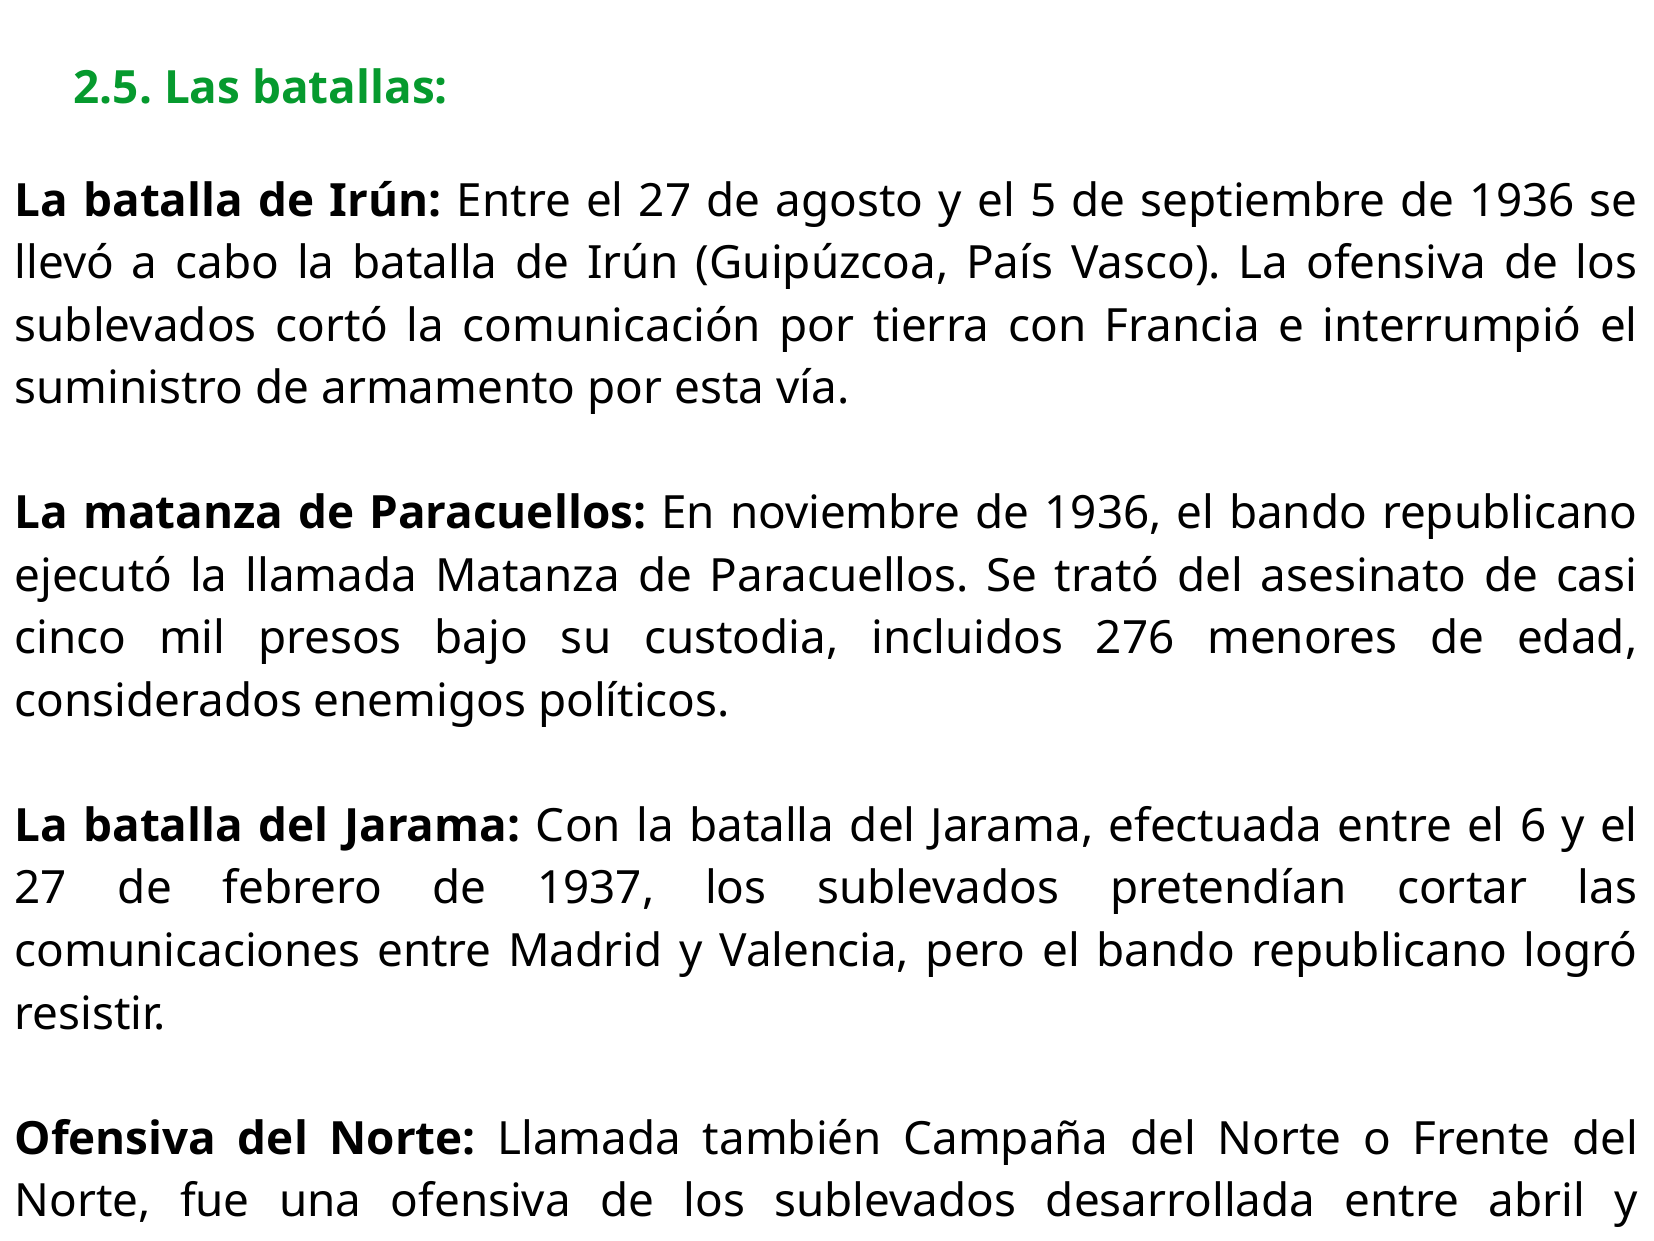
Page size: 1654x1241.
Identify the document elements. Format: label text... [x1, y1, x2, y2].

text_box 2.5. Las batallas: [59, 47, 1123, 119]
text_box La batalla de Irún: Entre el 27 de agosto y el 5 de septiembre de 1936 se llevó a cabo la batalla de Irún (Guipúzcoa, País Vasco). La ofensiva de los sublevados cortó la comunicación por tierra con Francia e interrumpió el suministro de armamento por esta vía. La matanza de Paracuellos: En noviembre de 1936, el bando republicano ejecutó la llamada Matanza de Paracuellos. Se trató del asesinato de casi cinco mil presos bajo su custodia, incluidos 276 menores de edad, considerados enemigos políticos. La batalla del Jarama: Con la batalla del Jarama, efectuada entre el 6 y el 27 de febrero de 1937, los sublevados pretendían cortar las comunicaciones entre Madrid y Valencia, pero el bando republicano logró resistir. Ofensiva del Norte: Llamada también Campaña del Norte o Frente del Norte, fue una ofensiva de los sublevados desarrollada entre abril y octubre de 1937. Los sublevados lograron tomar Vizcaya, Asturias y Santander. Con ello, se aseguraron el control de la producción industrial, carbonífera y de acero de la región ocupada, una estrategia decisiva en el conflicto. [0, 159, 1654, 1153]
